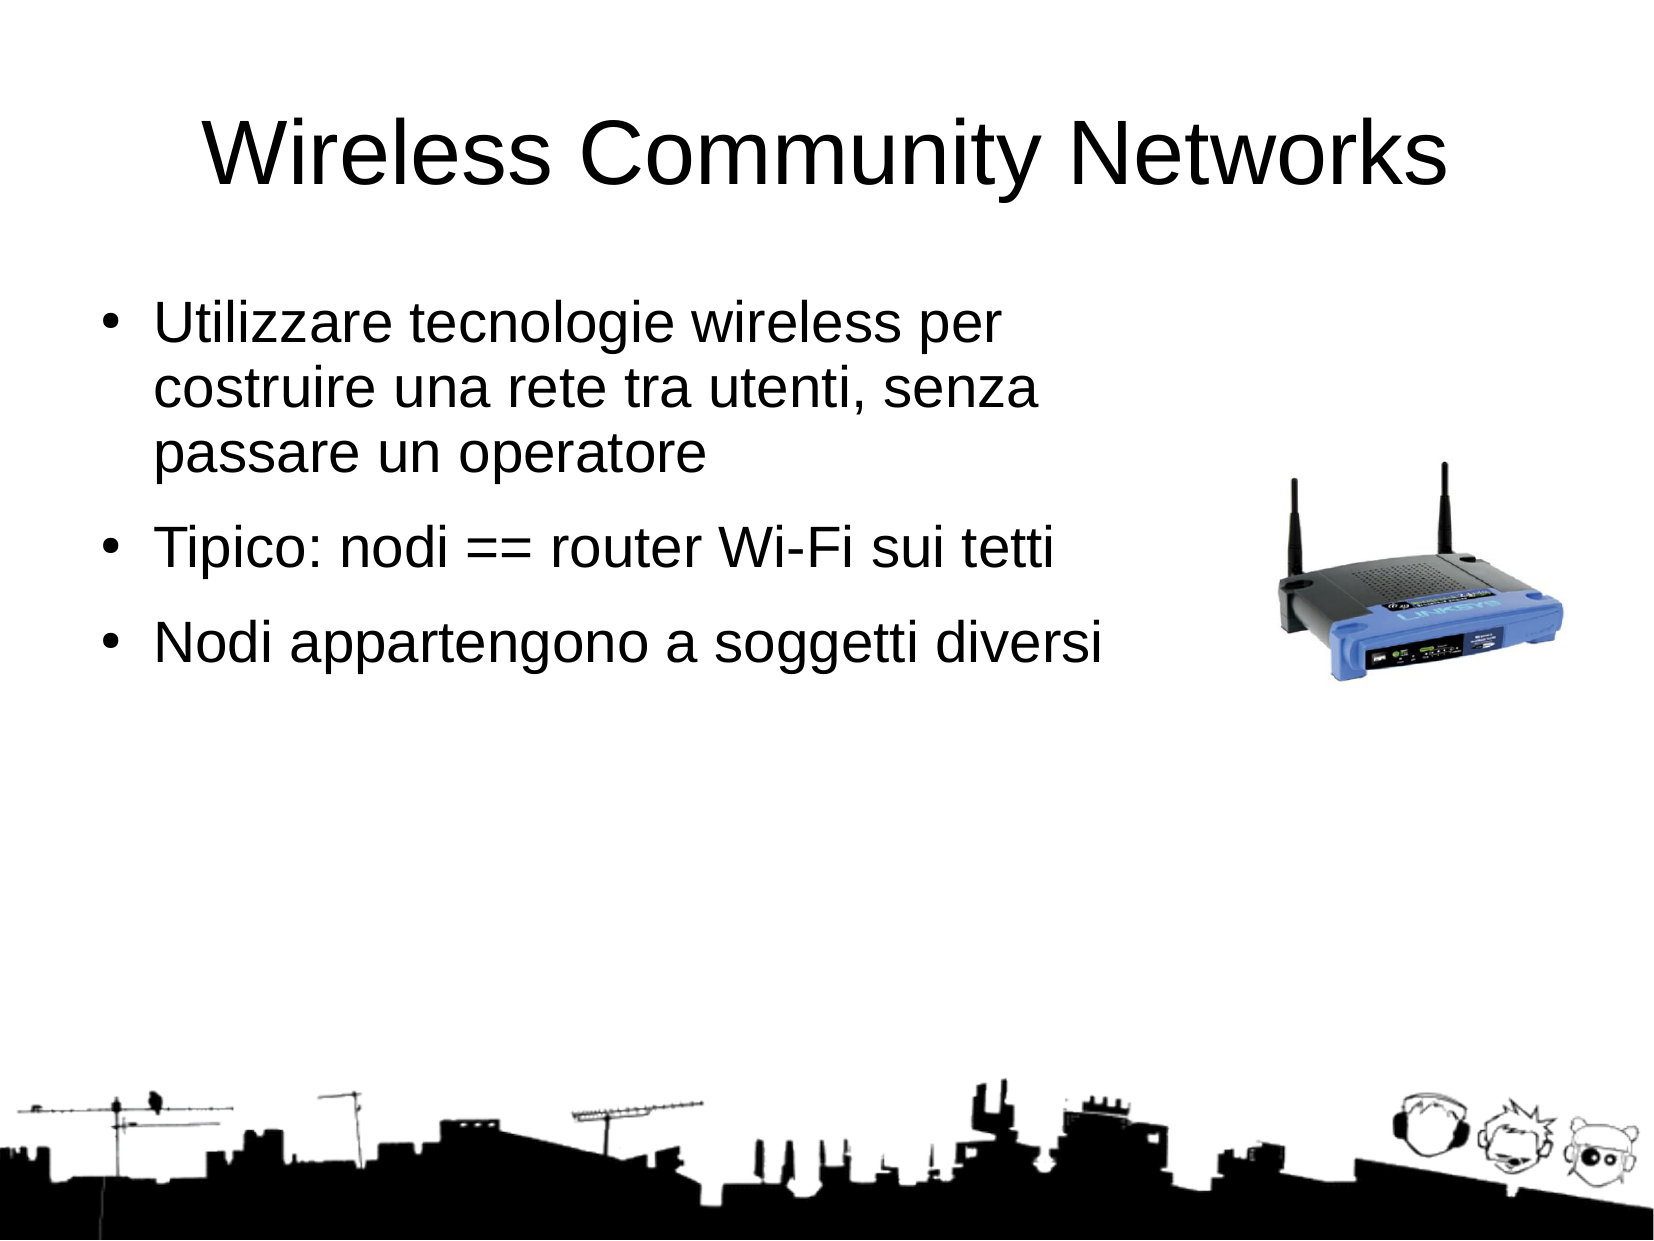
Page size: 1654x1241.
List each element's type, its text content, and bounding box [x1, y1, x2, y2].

title Wireless Community Networks [82, 56, 1571, 250]
picture [1240, 428, 1585, 723]
list Utilizzare tecnologie wireless per costruire una rete tra utenti, senza passare un operatore Tipico: nodi == router Wi-Fi sui tetti Nodi appartengono a soggetti diversi [82, 290, 1238, 1094]
picture [0, 1077, 1654, 1240]
